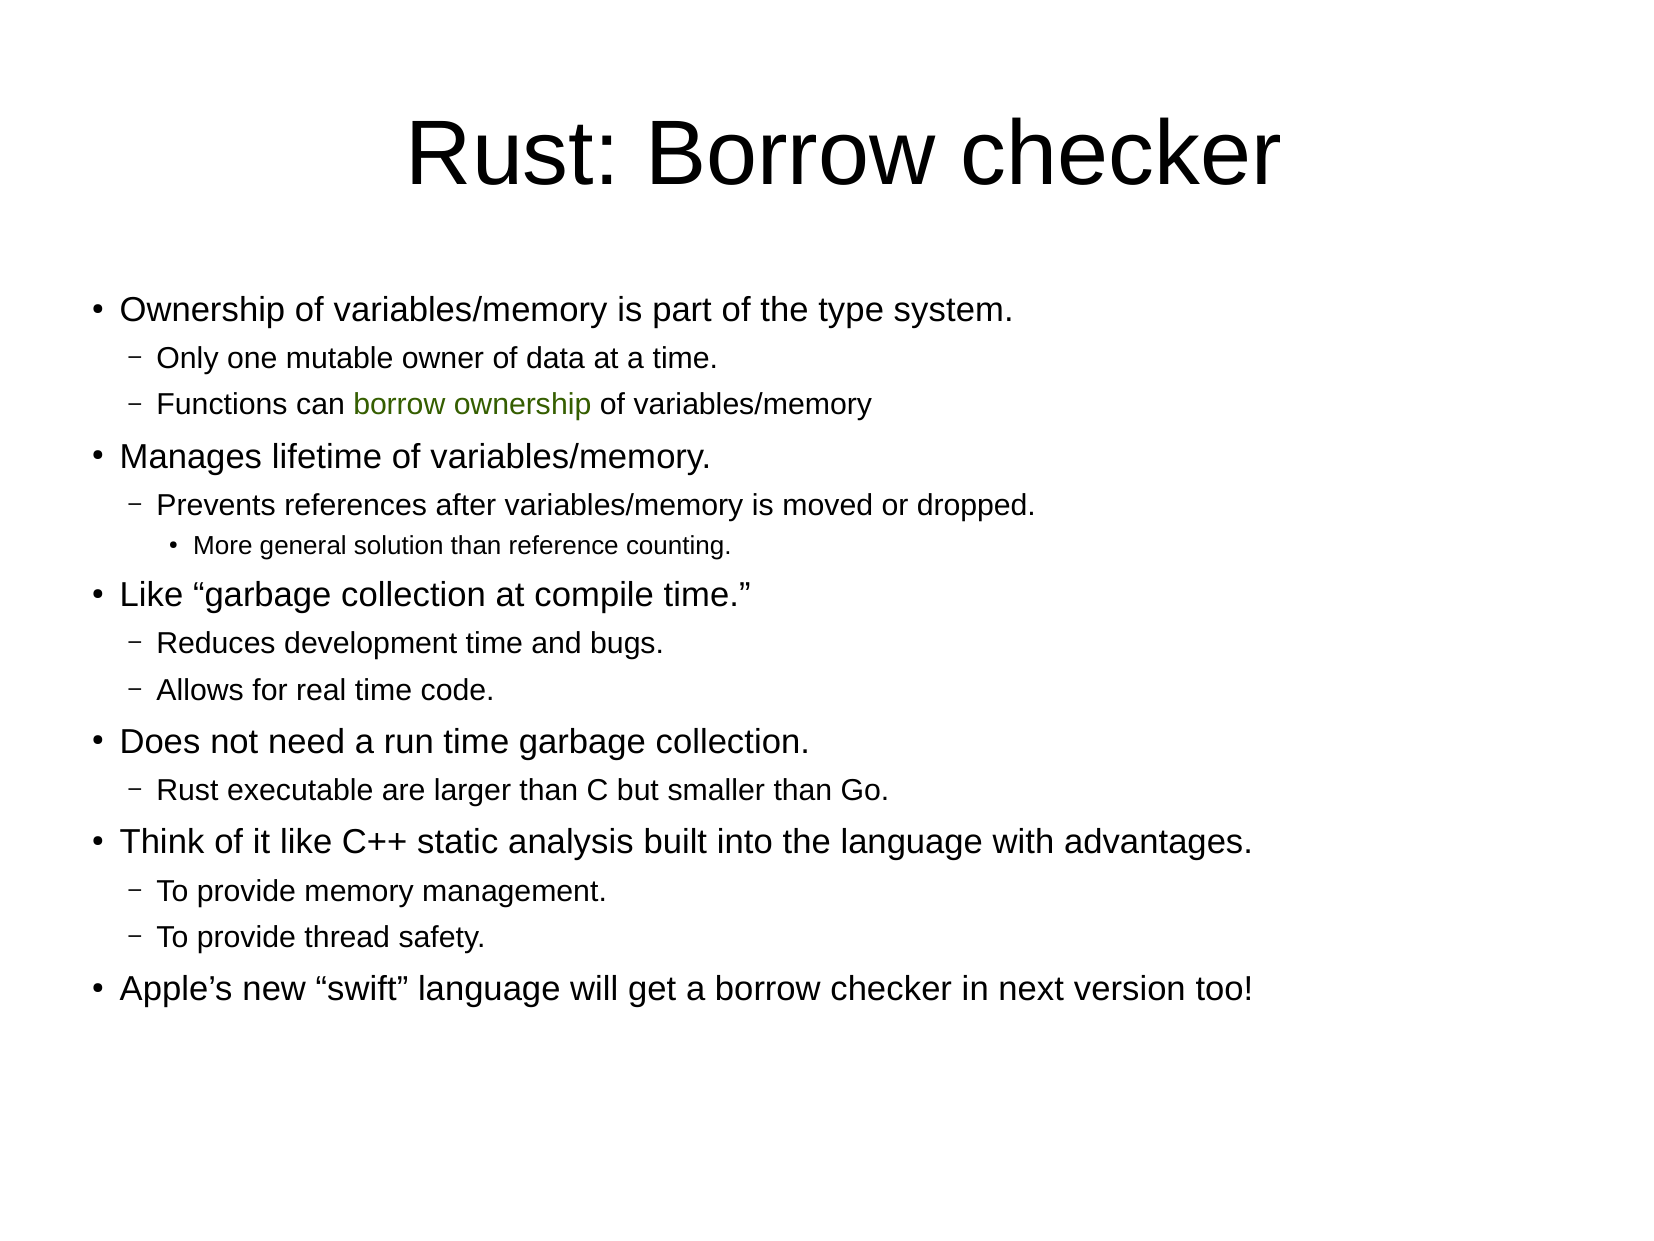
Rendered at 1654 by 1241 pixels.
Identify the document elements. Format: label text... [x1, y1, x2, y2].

title Rust: Borrow checker [82, 49, 1571, 257]
list Ownership of variables/memory is part of the type system. Only one mutable owner of data at a time. Functions can borrow ownership of variables/memory Manages lifetime of variables/memory. Prevents references after variables/memory is moved or dropped. More general solution than reference counting. Like “garbage collection at compile time.” Reduces development time and bugs. Allows for real time code. Does not need a run time garbage collection. Rust executable are larger than C but smaller than Go. Think of it like C++ static analysis built into the language with advantages. To provide memory management. To provide thread safety. Apple’s new “swift” language will get a borrow checker in next version too! [82, 290, 1571, 1010]
